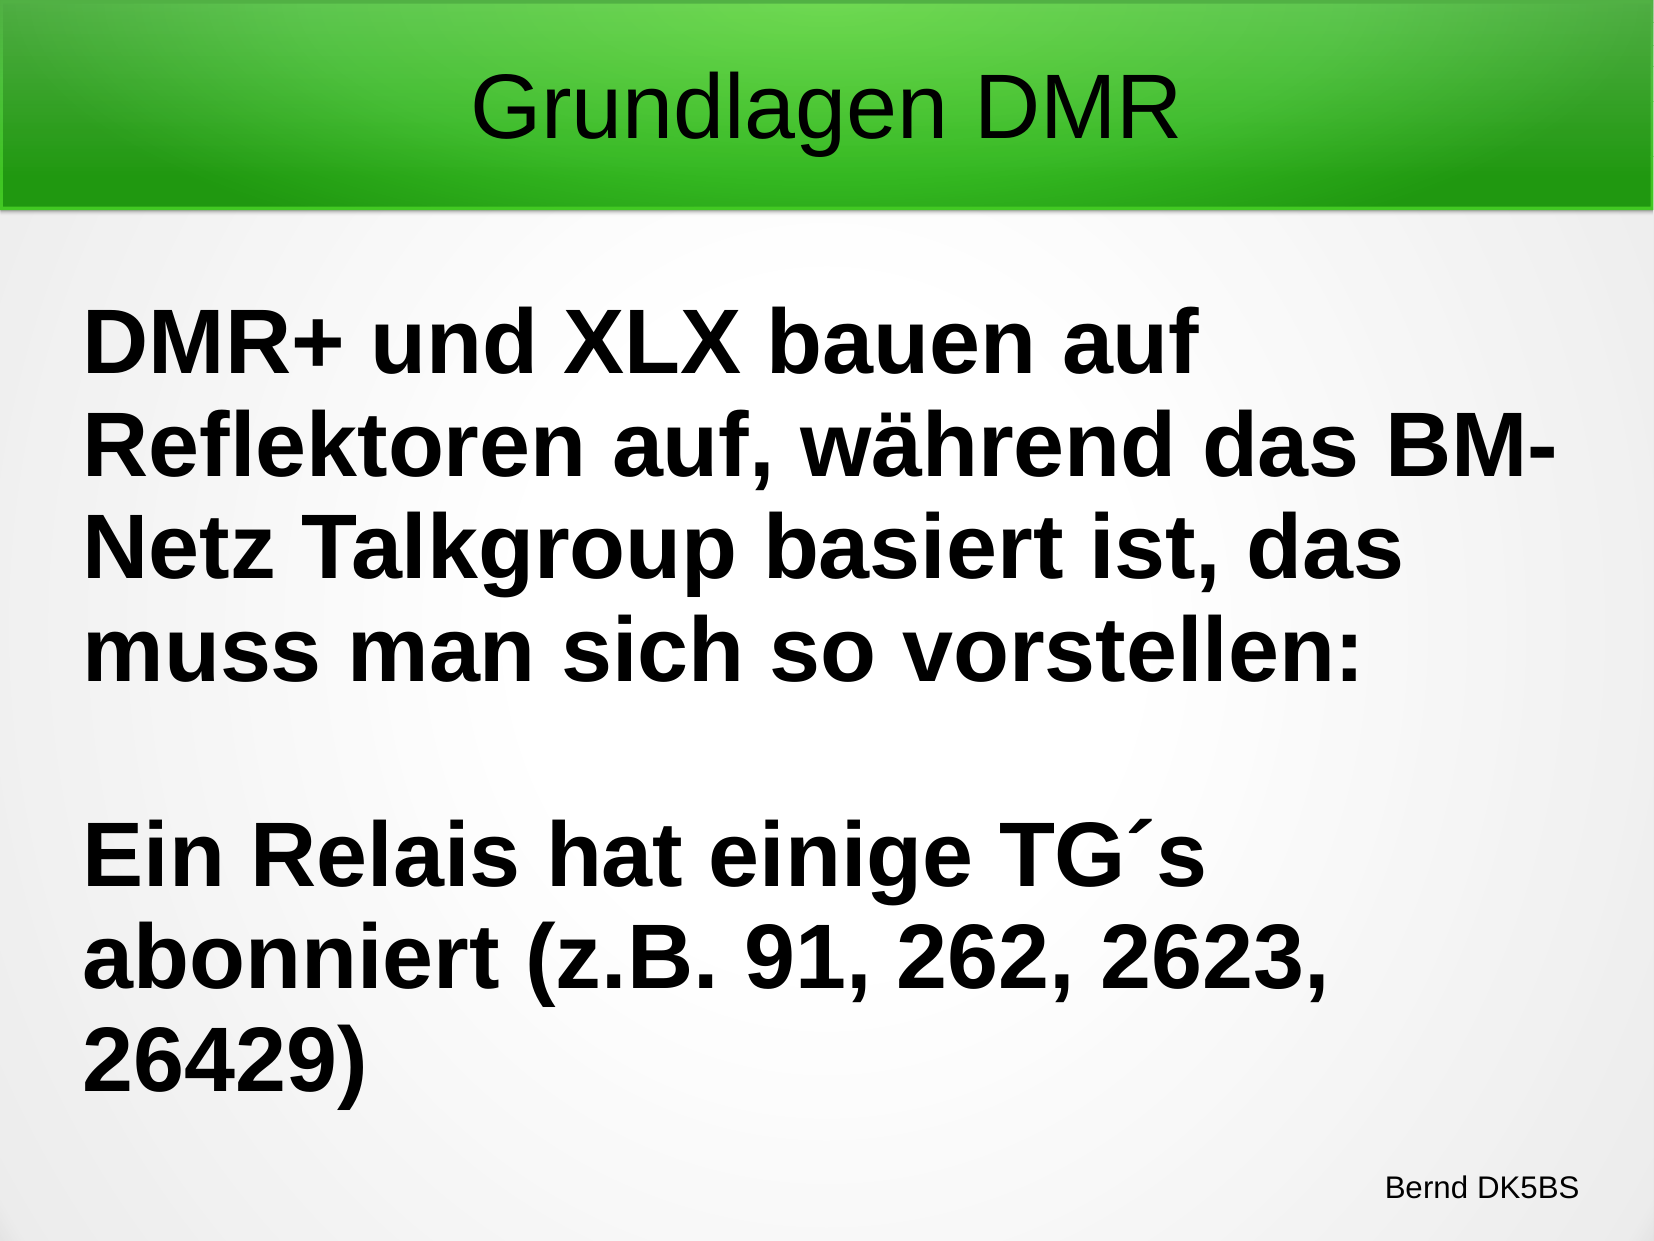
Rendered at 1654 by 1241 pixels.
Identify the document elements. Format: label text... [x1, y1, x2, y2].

subtitle DMR+ und XLX bauen auf Reflektoren auf, während das BM-Netz Talkgroup basiert ist, das muss man sich so vorstellen: Ein Relais hat einige TG´s abonniert (z.B. 91, 262, 2623, 26429) [82, 255, 1571, 1146]
text_box Bernd DK5BS [1370, 1163, 1619, 1223]
title Grundlagen DMR [0, 0, 1654, 225]
